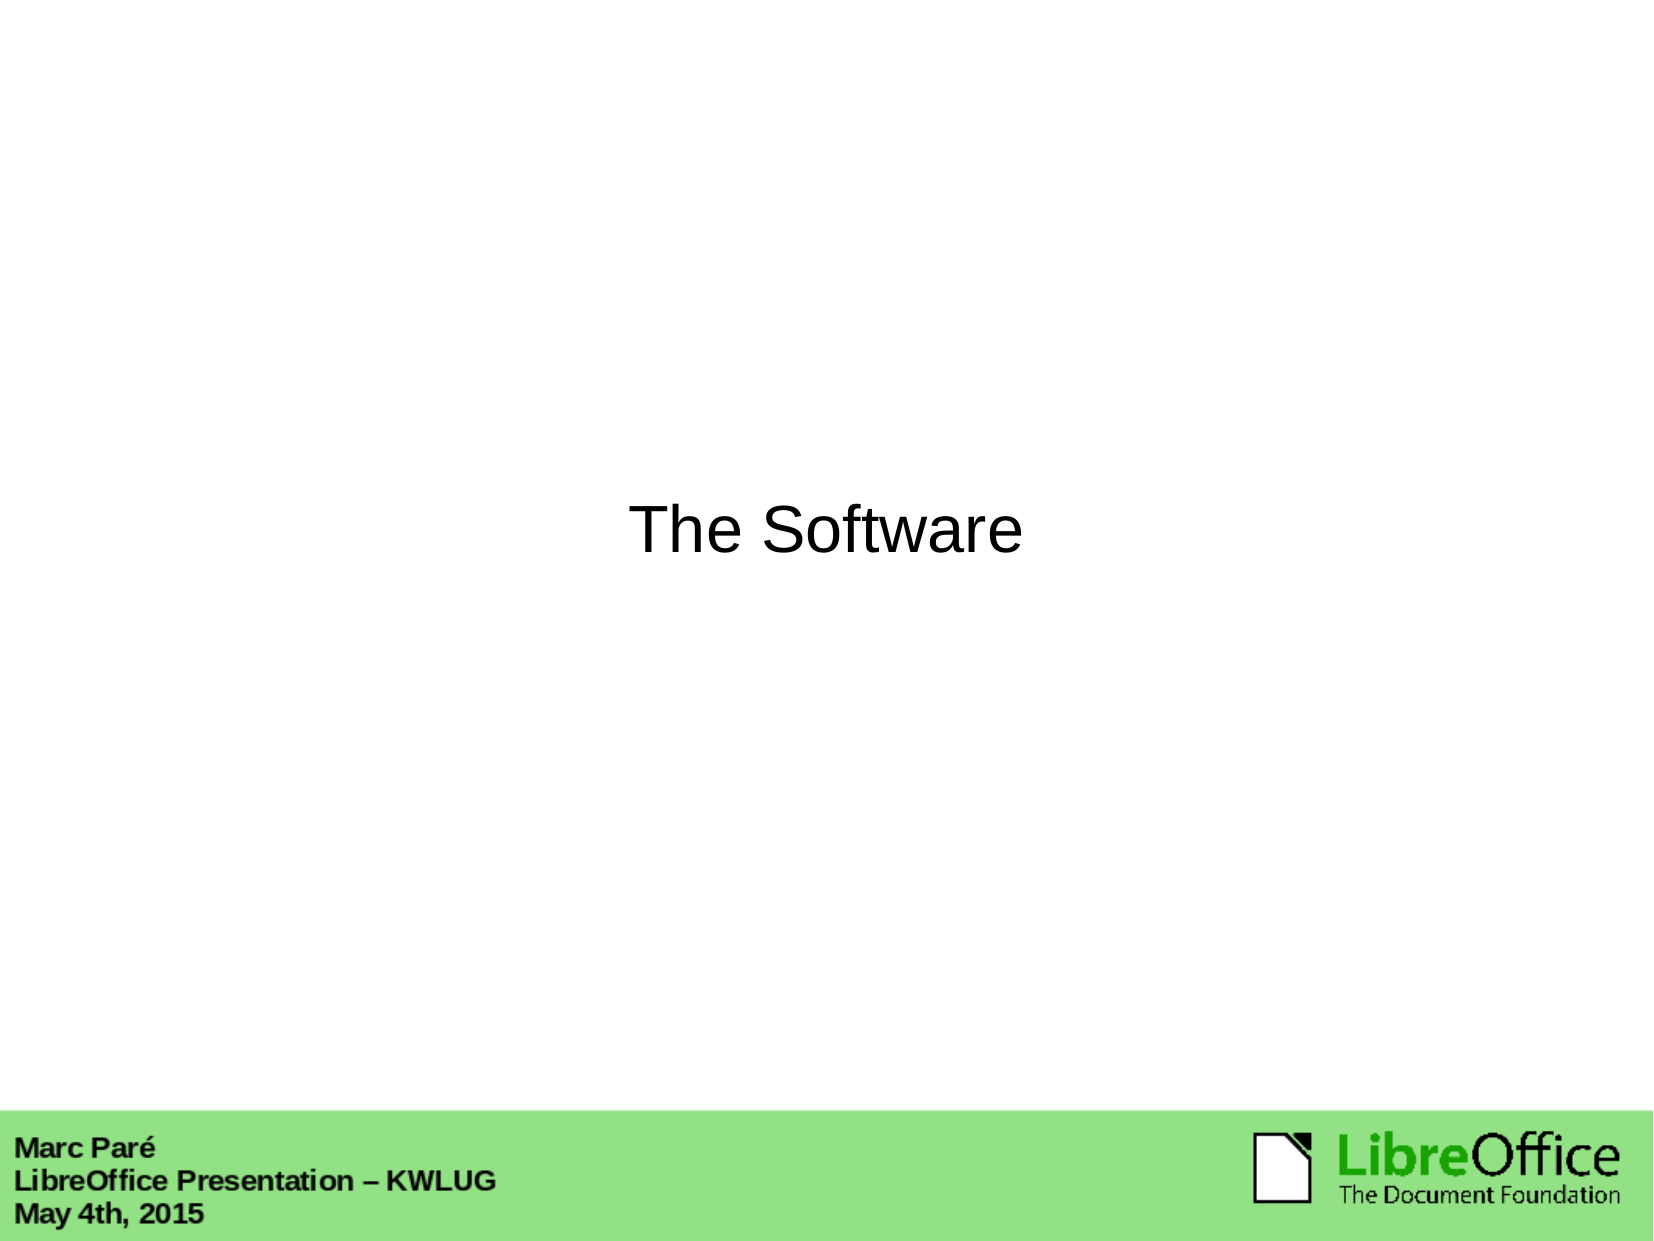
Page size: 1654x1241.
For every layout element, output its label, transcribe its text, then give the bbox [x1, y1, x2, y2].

subtitle The Software [82, 49, 1571, 1010]
picture [0, 0, 1654, 1241]
